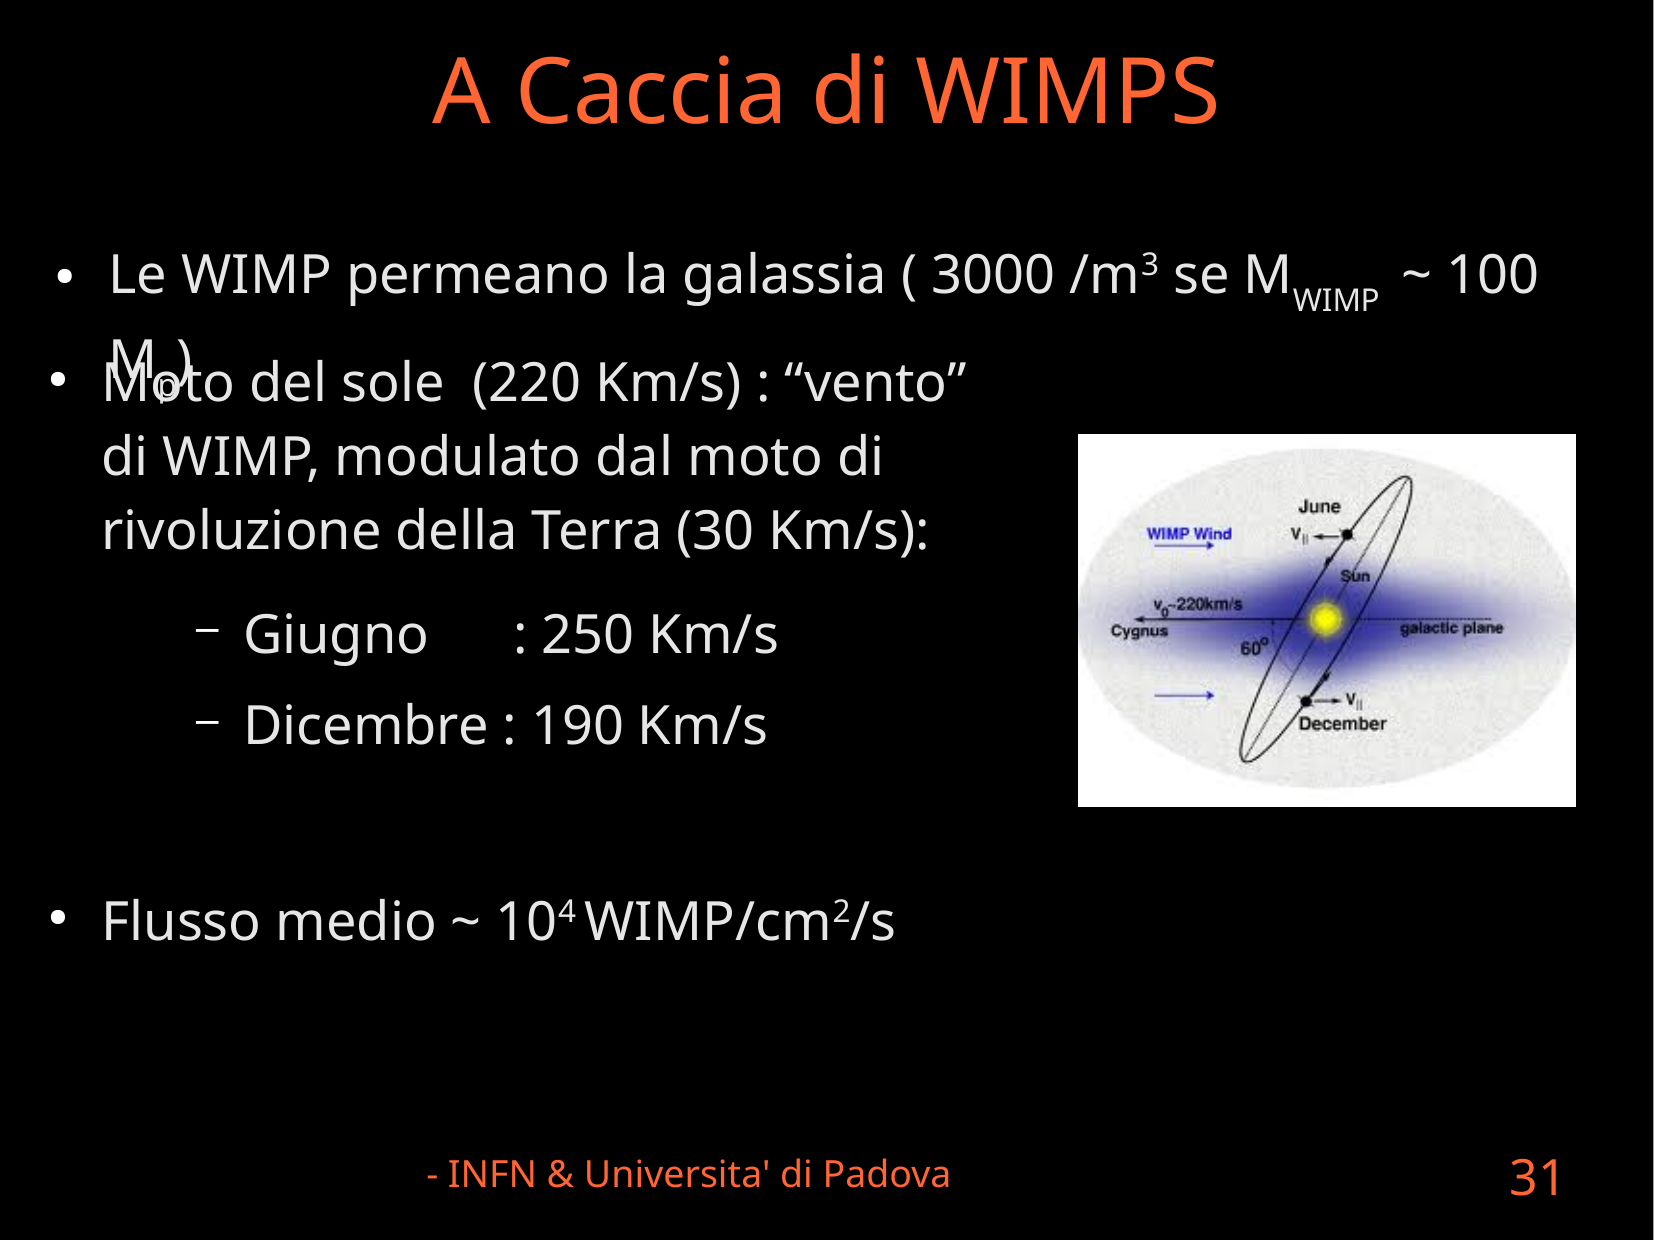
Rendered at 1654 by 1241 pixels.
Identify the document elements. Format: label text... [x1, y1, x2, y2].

picture [1078, 434, 1576, 807]
title A Caccia di WIMPS [82, 19, 1571, 157]
list Le WIMP permeano la galassia ( 3000 /m3 se MWIMP ~ 100 Mp) [37, 235, 1576, 338]
list Moto del sole (220 Km/s) : “vento” di WIMP, modulato dal moto di rivoluzione della Terra (30 Km/s): Giugno : 250 Km/s Dicembre : 190 Km/s Flusso medio ~ 104 WIMP/cm2/s [30, 240, 969, 1035]
